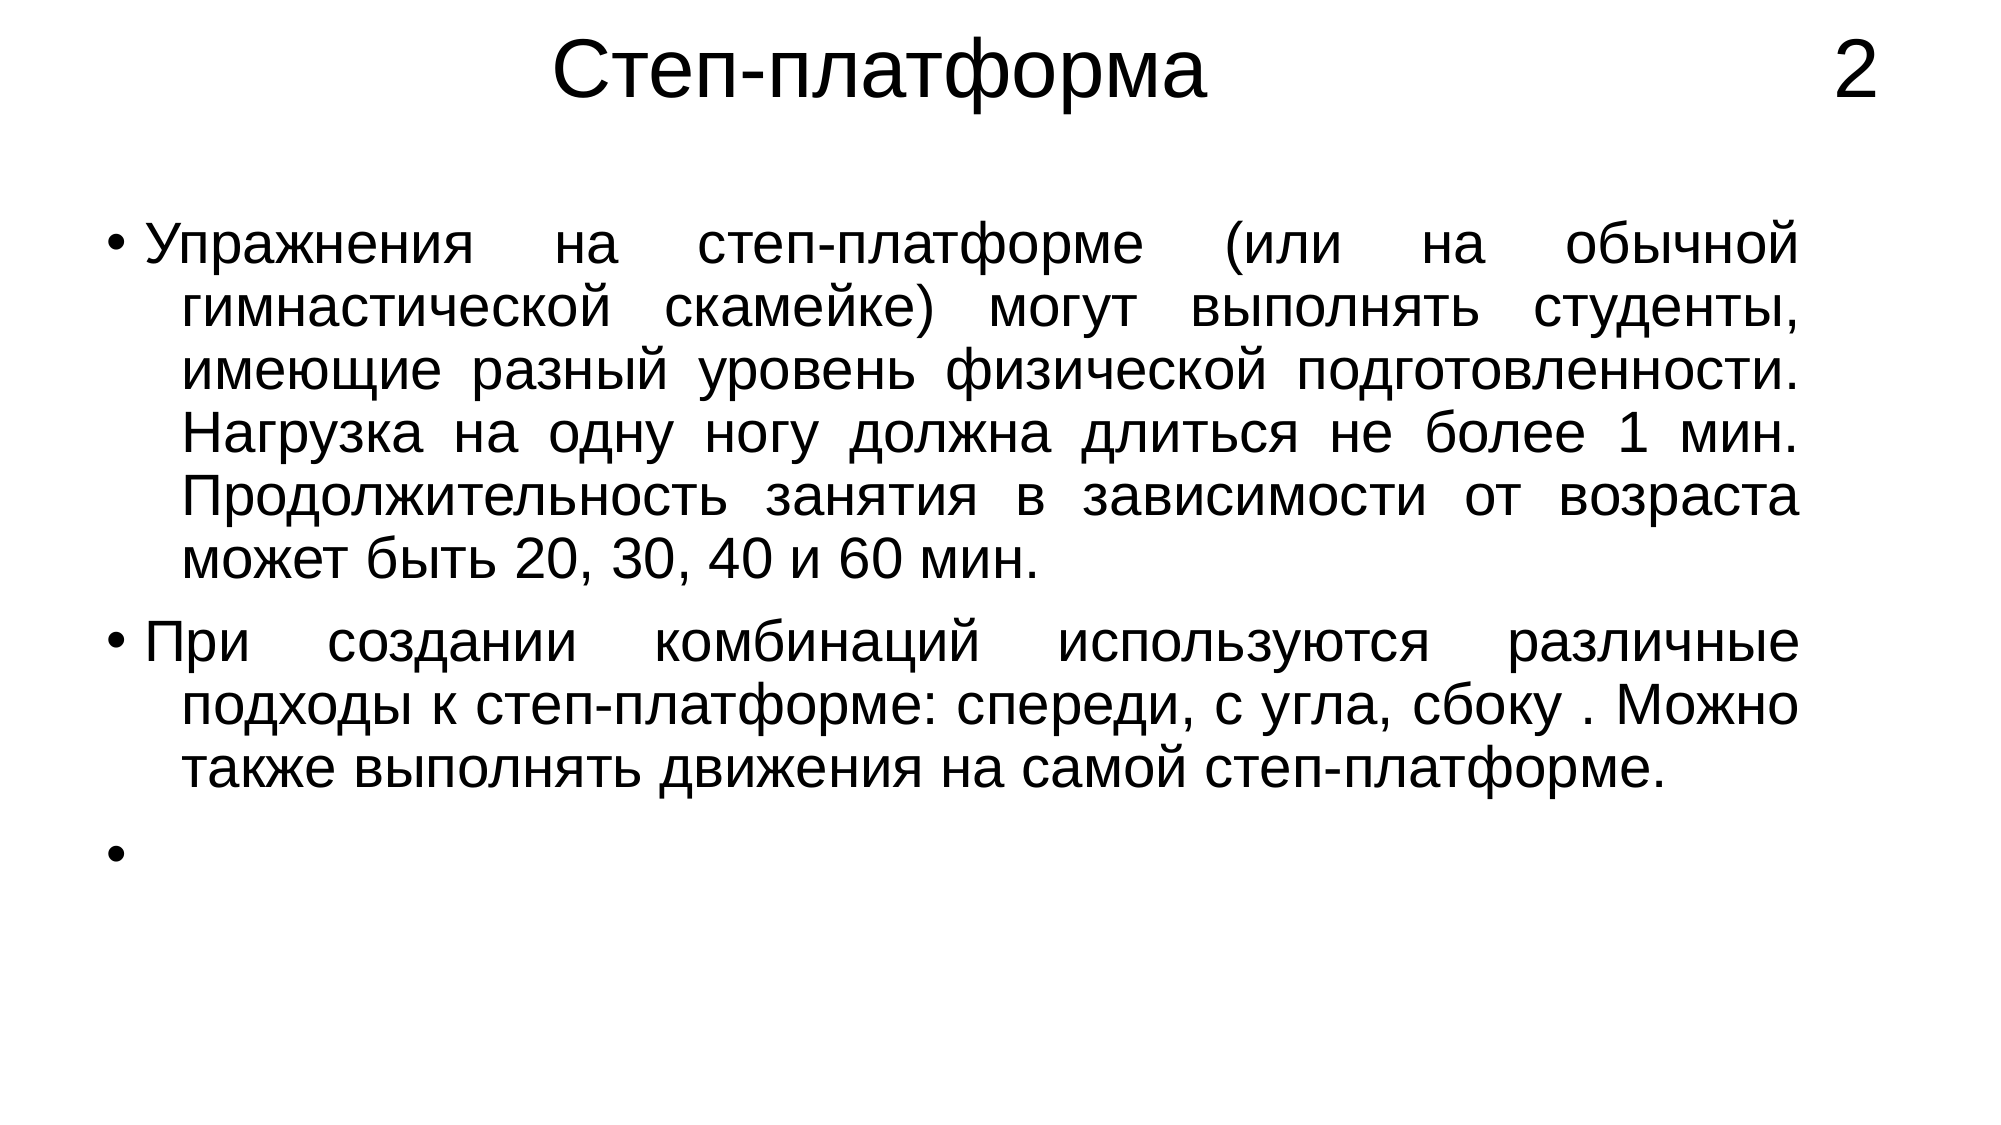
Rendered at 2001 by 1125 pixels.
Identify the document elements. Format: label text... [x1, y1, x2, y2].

list Упражнения на степ-платформе (или на обычной гимнастической скамейке) могут выполнять студенты, имеющие разный уровень физической подготовленности. Нагрузка на одну ногу должна длиться не более 1 мин. Продолжительность занятия в зависимости от возраста может быть 20, 30, 40 и 60 мин. При создании комбинаций используются различные подходы к степ-платформе: спереди, с угла, сбоку . Можно также выполнять движения на самой степ-платформе. [91, 206, 1817, 920]
title Степ-платформа 2 [536, 0, 2000, 180]
